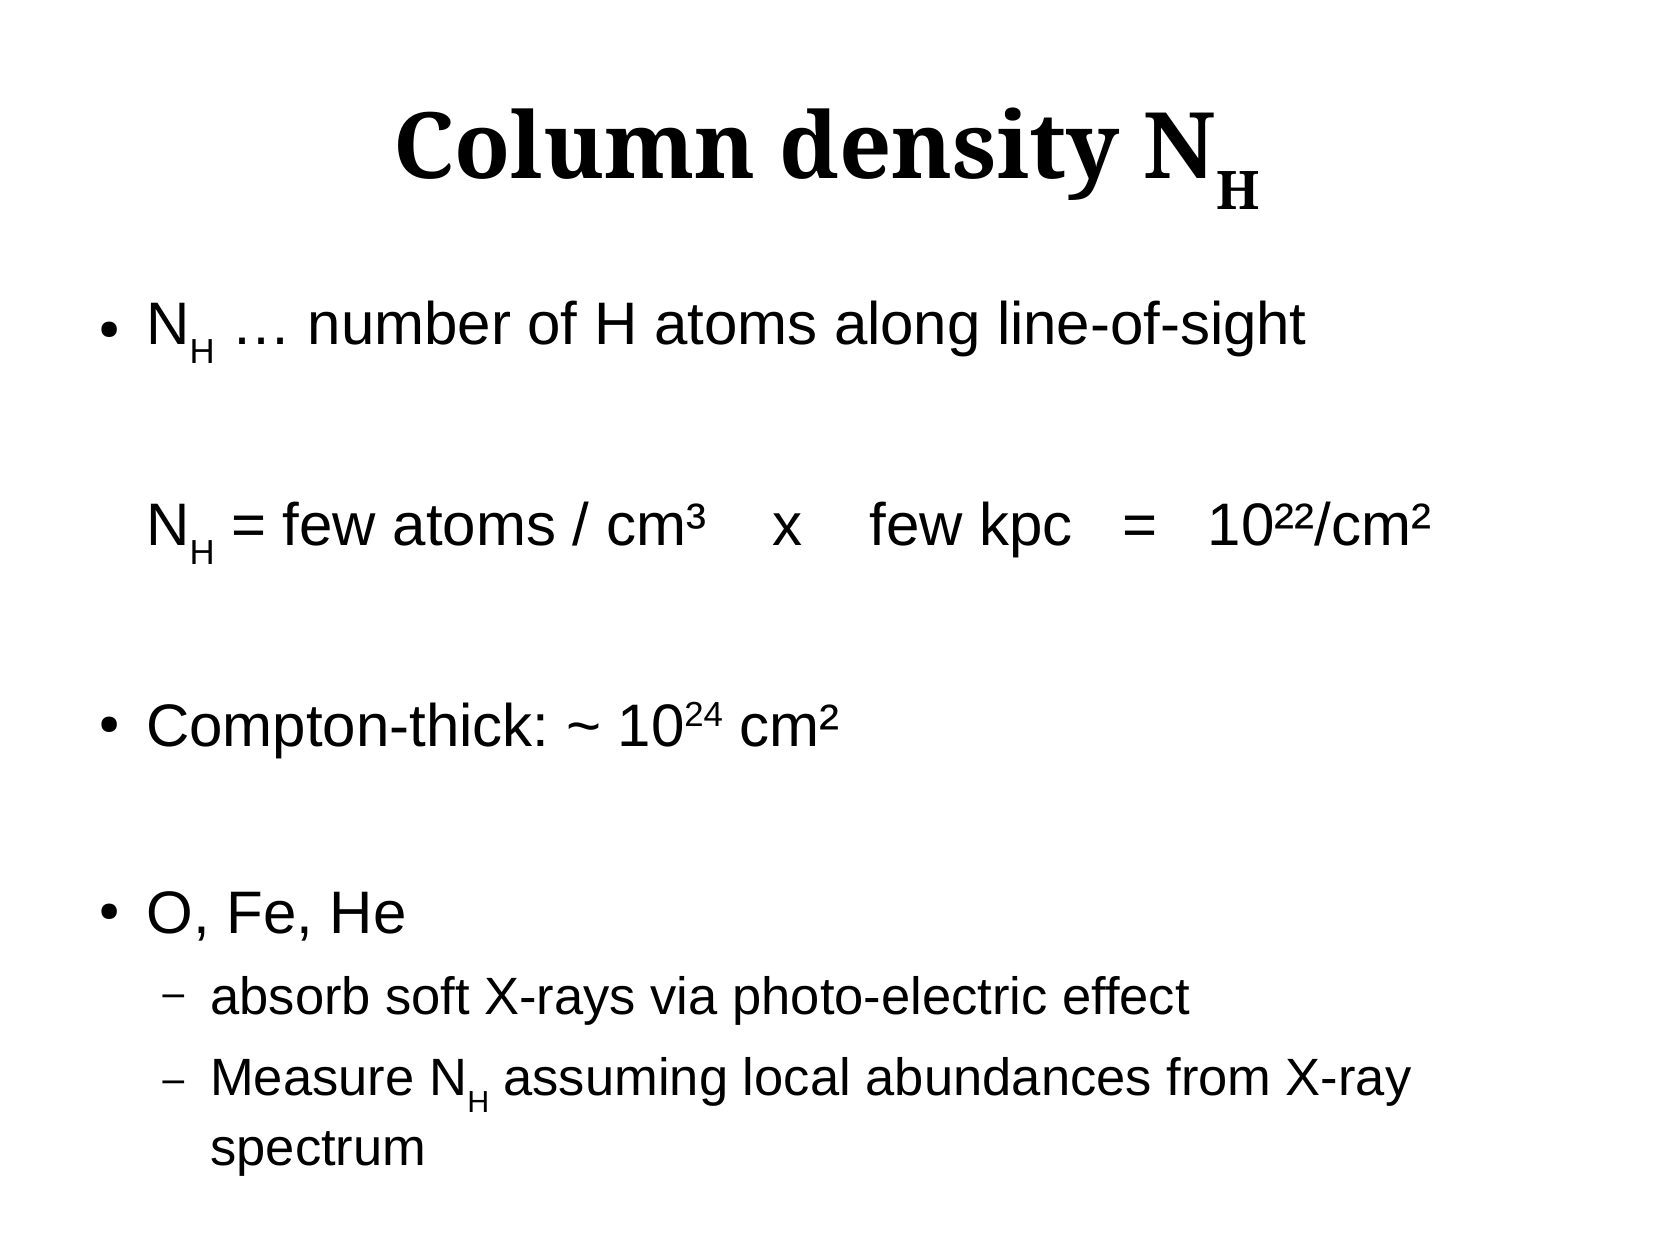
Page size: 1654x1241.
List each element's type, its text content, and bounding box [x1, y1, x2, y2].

list NH … number of H atoms along line-of-sight NH = few atoms / cm³ x few kpc = 10²²/cm² Compton-thick: ~ 1024 cm² O, Fe, He absorb soft X-rays via photo-electric effect Measure NH assuming local abundances from X-ray spectrum [82, 290, 1571, 1186]
title Column density NH [82, 49, 1571, 257]
